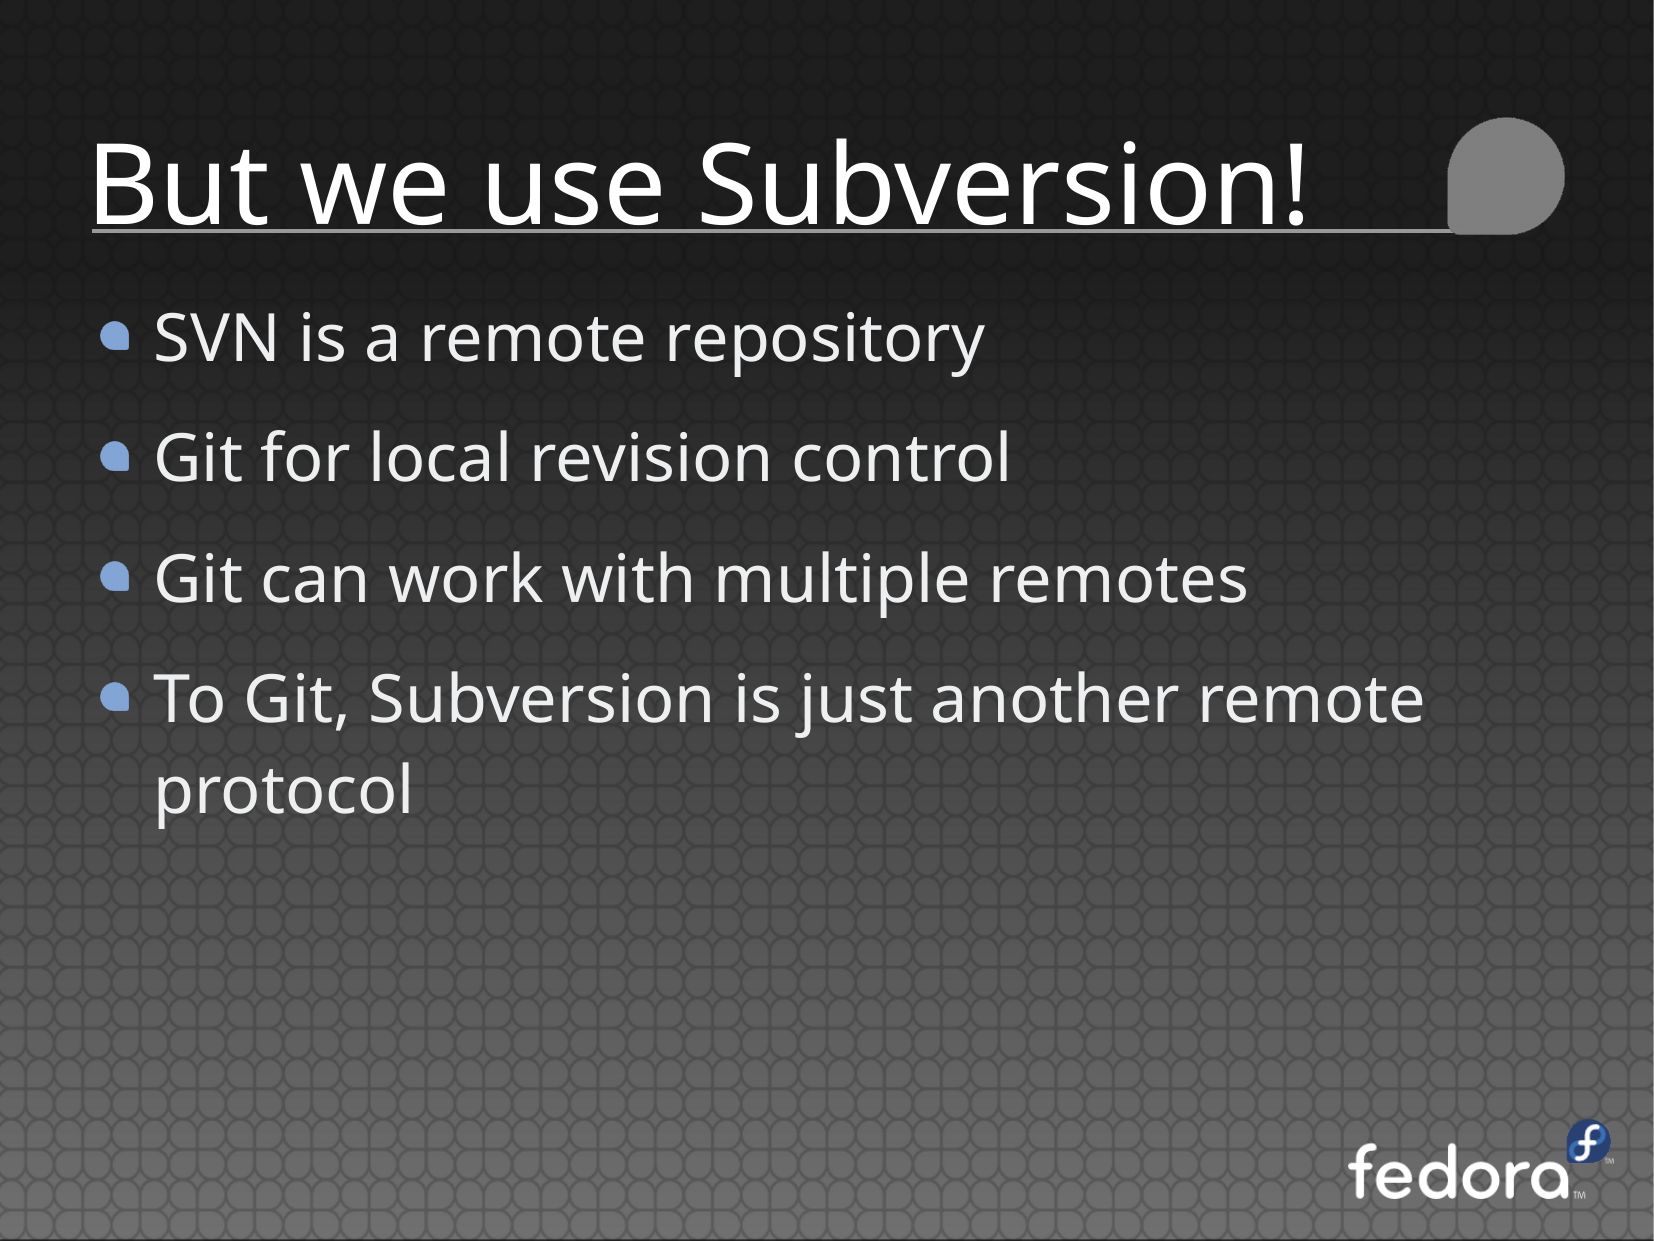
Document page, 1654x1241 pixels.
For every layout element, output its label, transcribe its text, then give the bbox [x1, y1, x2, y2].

title But we use Subversion! [86, 112, 1576, 249]
picture [0, 0, 1654, 1241]
list SVN is a remote repository Git for local revision control Git can work with multiple remotes To Git, Subversion is just another remote protocol [82, 290, 1571, 1109]
